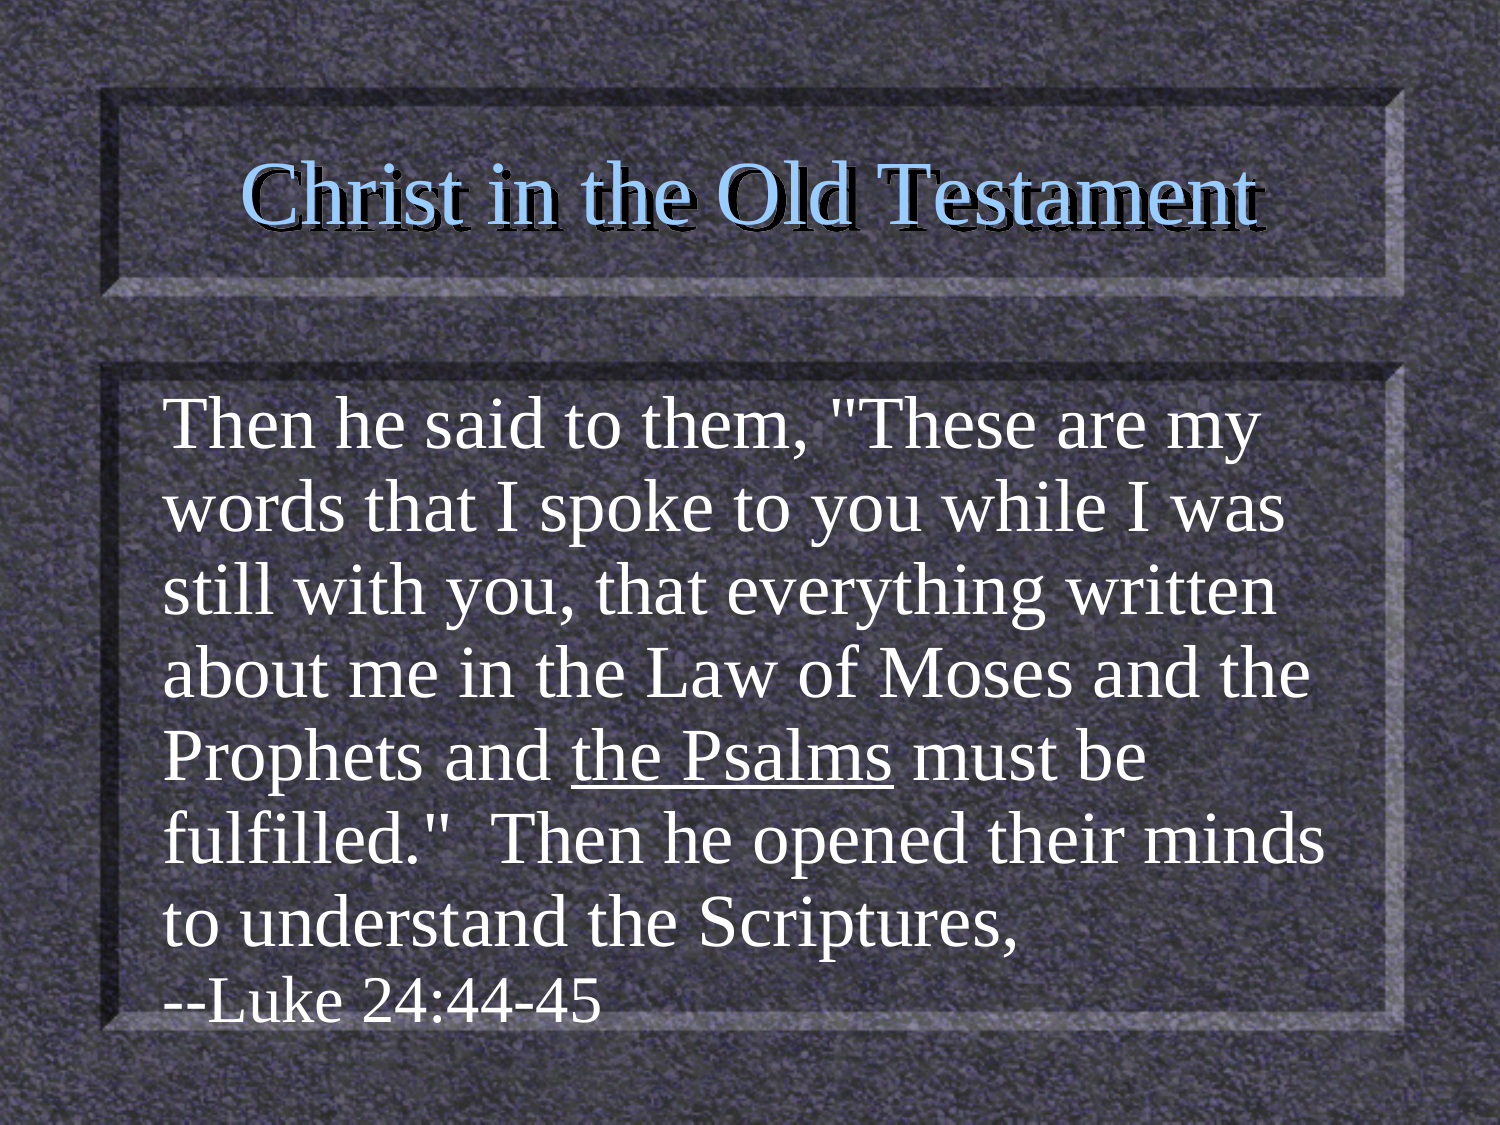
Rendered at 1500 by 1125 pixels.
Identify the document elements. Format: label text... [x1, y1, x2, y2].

title Christ in the Old Testament [150, 68, 1351, 319]
text_box Then he said to them, "These are my words that I spoke to you while I was still with you, that everything written about me in the Law of Moses and the Prophets and the Psalms must be fulfilled." Then he opened their minds to understand the Scriptures, --Luke 24:44-45 [148, 374, 1346, 1045]
picture [0, 0, 1500, 1125]
